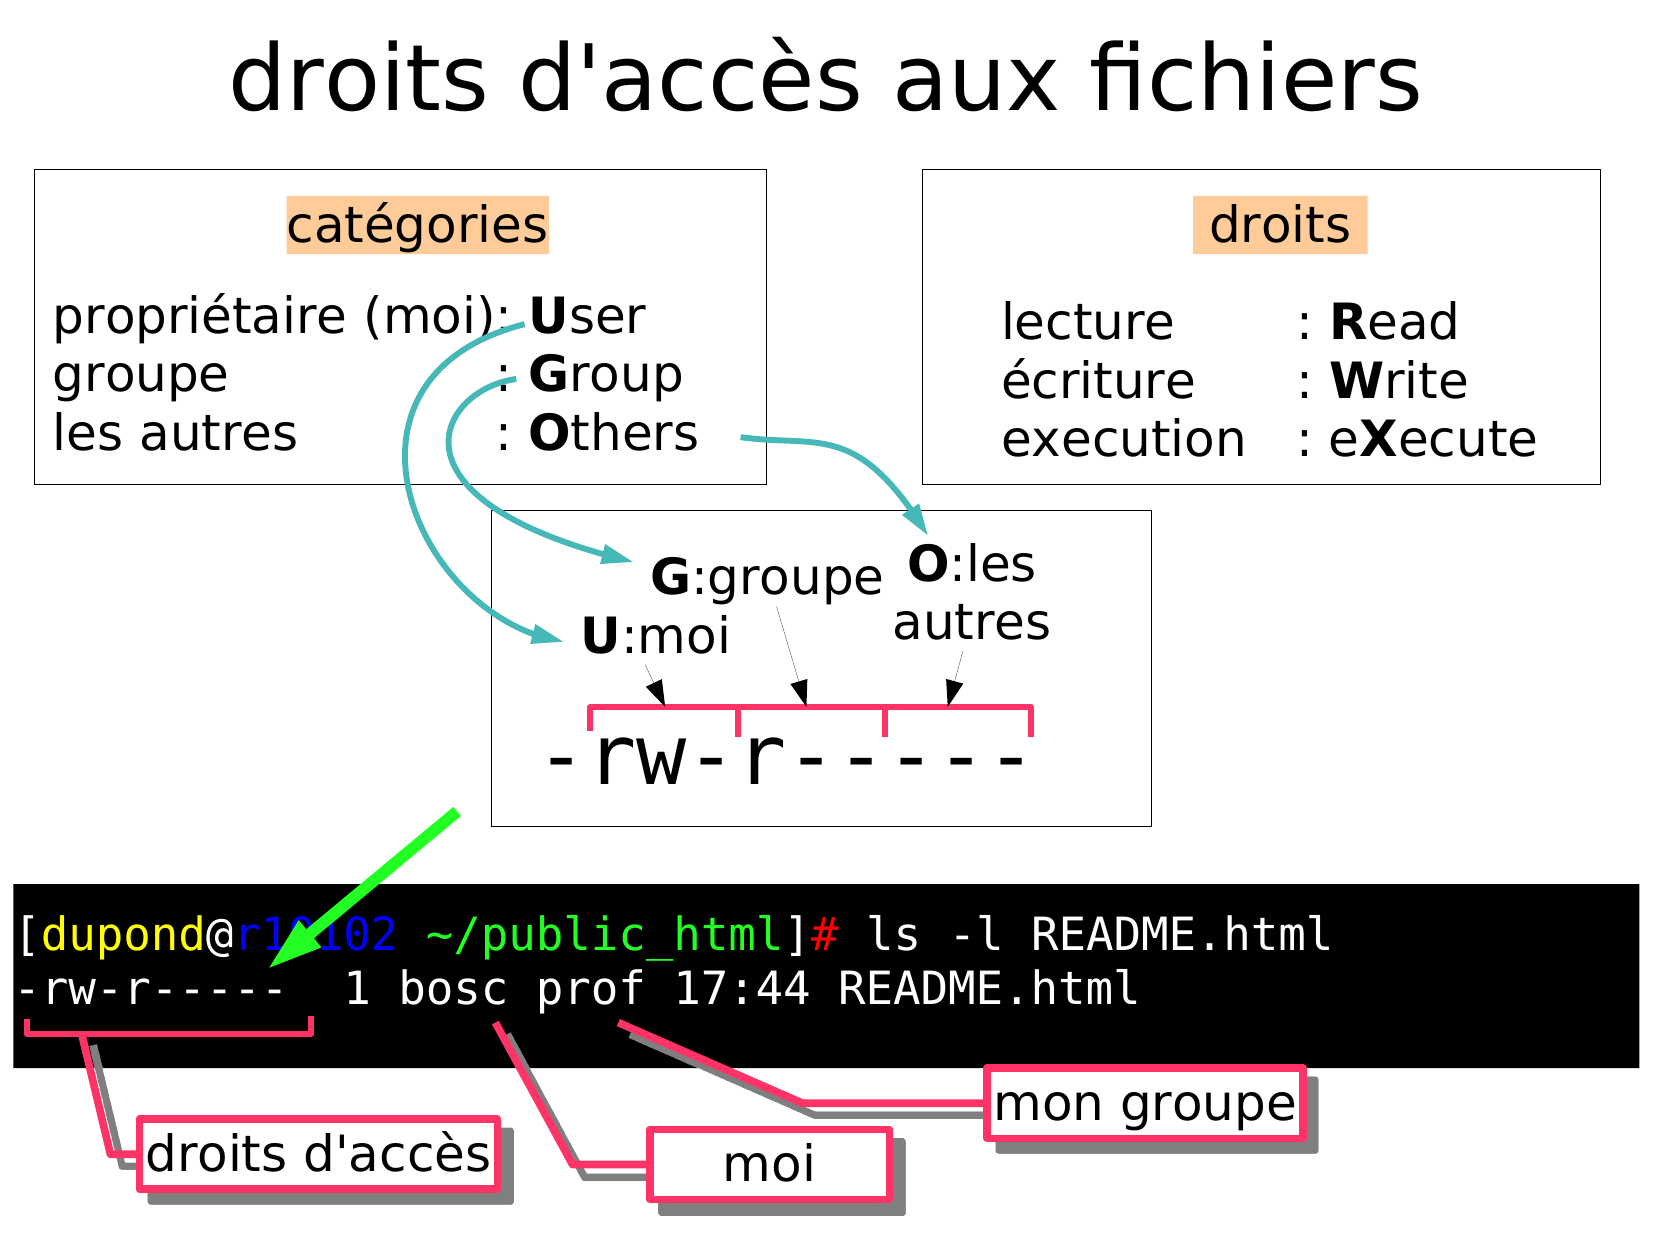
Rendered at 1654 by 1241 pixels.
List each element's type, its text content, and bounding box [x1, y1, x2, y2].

text_box U:moi [580, 606, 732, 665]
text_box mon groupe [987, 1068, 1304, 1139]
text_box -rw-r----- [536, 706, 1037, 805]
text_box catégories [286, 195, 549, 255]
text_box lecture : Read écriture : Write execution : eXecute [1001, 293, 1539, 469]
text_box droits d'accès [139, 1119, 498, 1190]
text_box G:groupe [650, 548, 885, 607]
text_box propriétaire (moi): User groupe : Group les autres : Others [52, 287, 766, 462]
text_box droits [1193, 195, 1368, 255]
text_box moi [649, 1129, 890, 1200]
text_box [dupond@r10102 ~/public_html]# ls -l README.html -rw-r----- 1 bosc prof 17:44 README.html [13, 884, 1640, 1069]
title droits d'accès aux fichiers [136, 17, 1518, 140]
text_box O:les autres [892, 535, 1052, 652]
